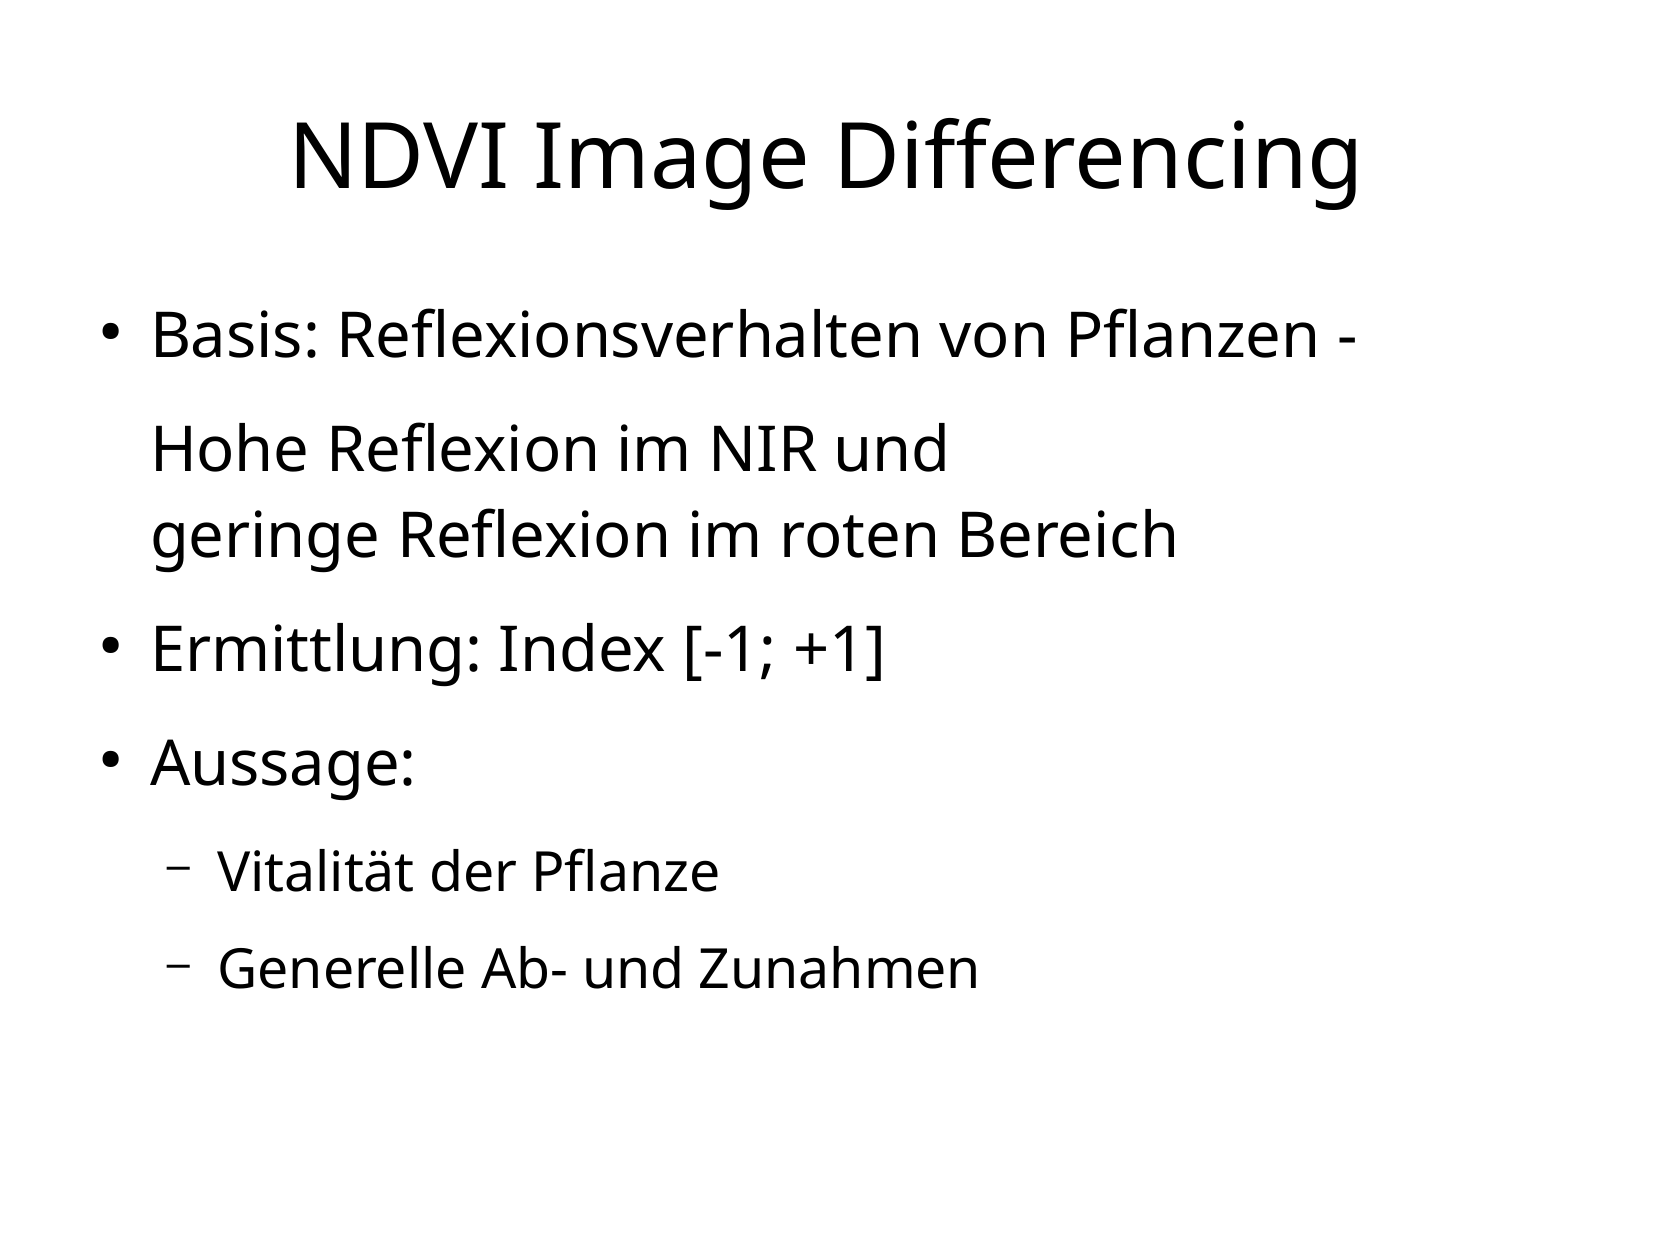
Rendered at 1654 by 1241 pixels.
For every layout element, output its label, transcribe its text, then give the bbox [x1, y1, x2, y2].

list Basis: Reflexionsverhalten von Pflanzen - Hohe Reflexion im NIR und geringe Reflexion im roten Bereich Ermittlung: Index [-1; +1] Aussage: Vitalität der Pflanze Generelle Ab- und Zunahmen [82, 290, 1571, 1010]
title NDVI Image Differencing [82, 49, 1571, 257]
